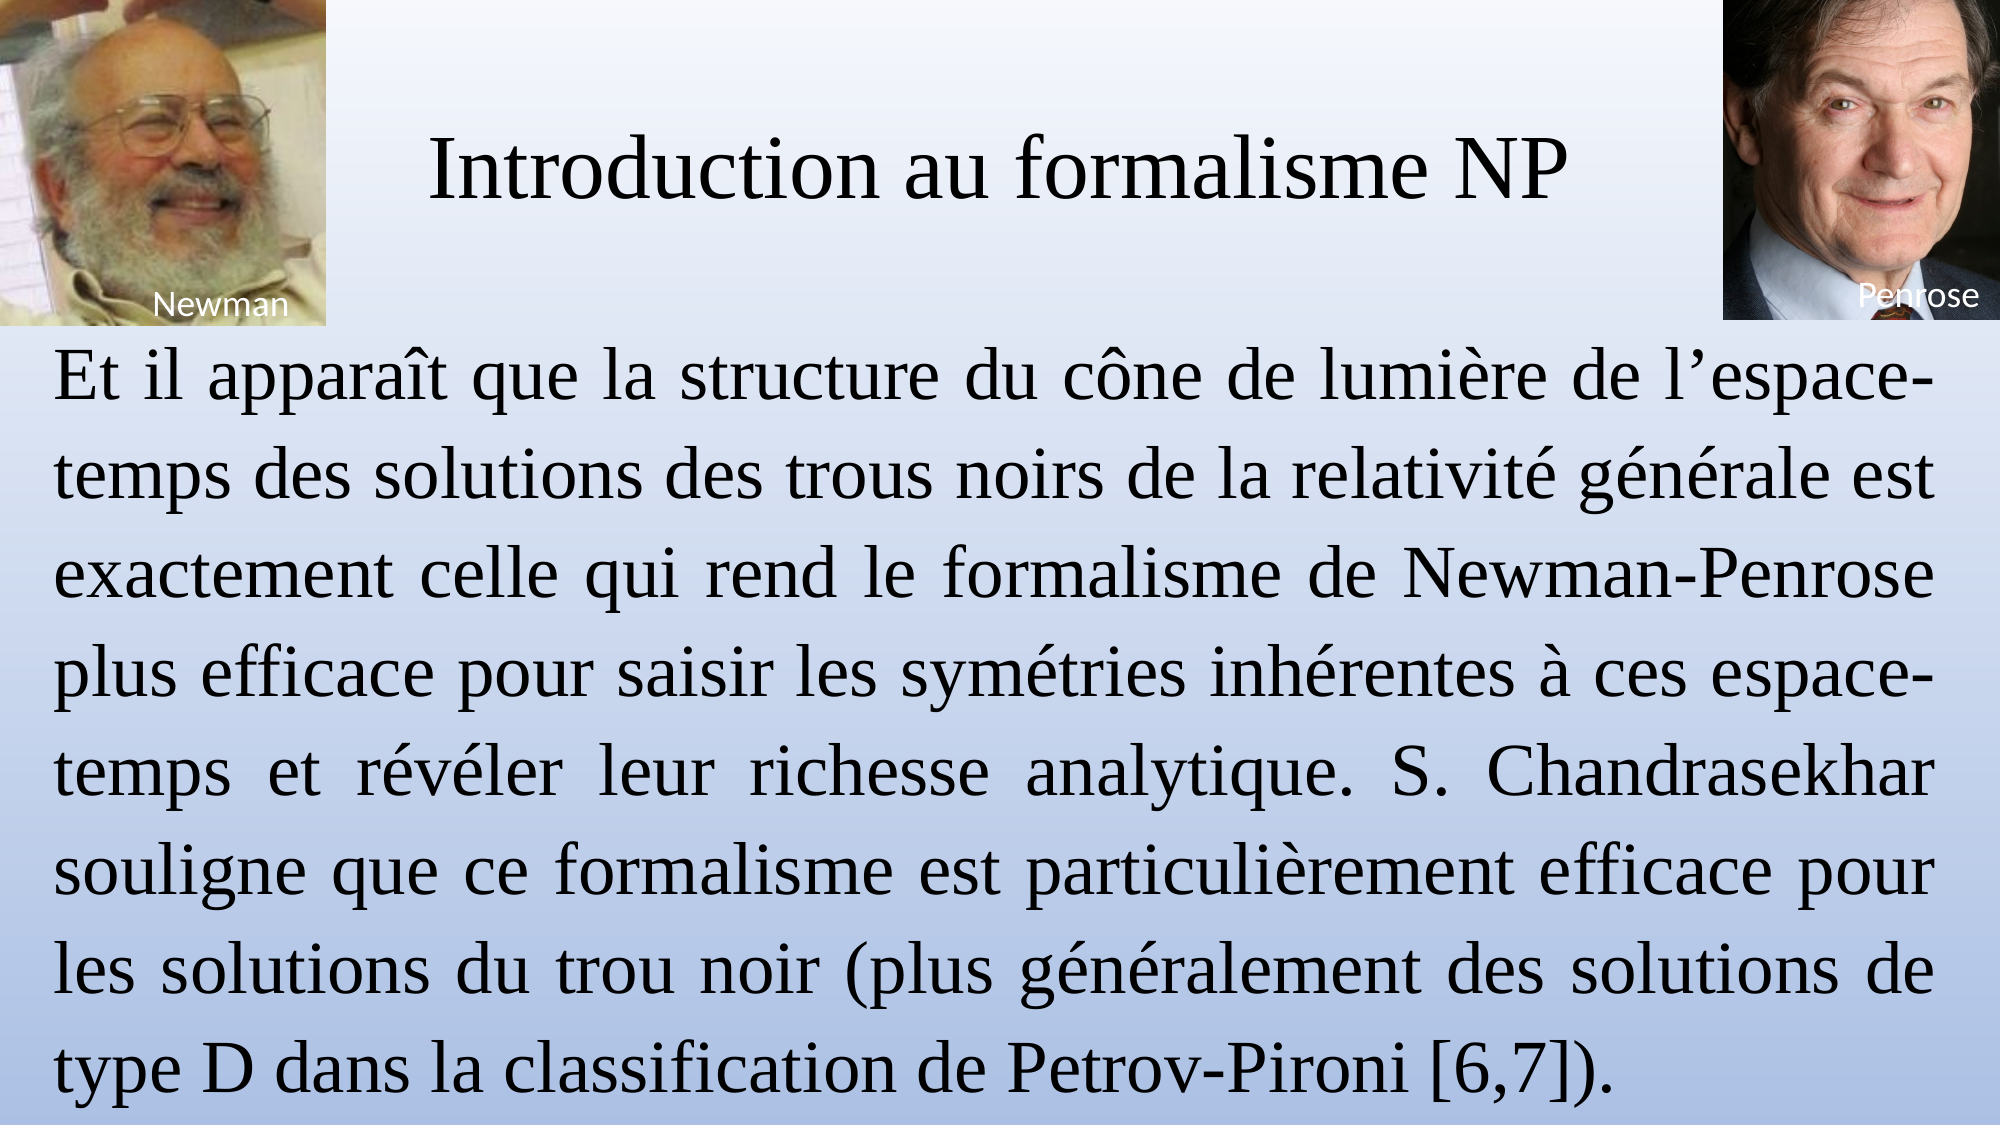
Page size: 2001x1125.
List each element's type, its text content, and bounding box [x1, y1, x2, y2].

text_box Newman [137, 271, 317, 333]
title Introduction au formalisme NP [326, 59, 1723, 278]
picture [1723, 0, 2000, 320]
picture [0, 0, 326, 326]
list Et il apparaît que la structure du cône de lumière de l’espace-temps des solutions des trous noirs de la relativité générale est exactement celle qui rend le formalisme de Newman-Penrose plus efficace pour saisir les symétries inhérentes à ces espace-temps et révéler leur richesse analytique. S. Chandrasekhar souligne que ce formalisme est particulièrement efficace pour les solutions du trou noir (plus généralement des solutions de type D dans la classification de Petrov-Pironi [6,7]). [38, 308, 1959, 1125]
text_box Penrose [1842, 262, 2000, 324]
